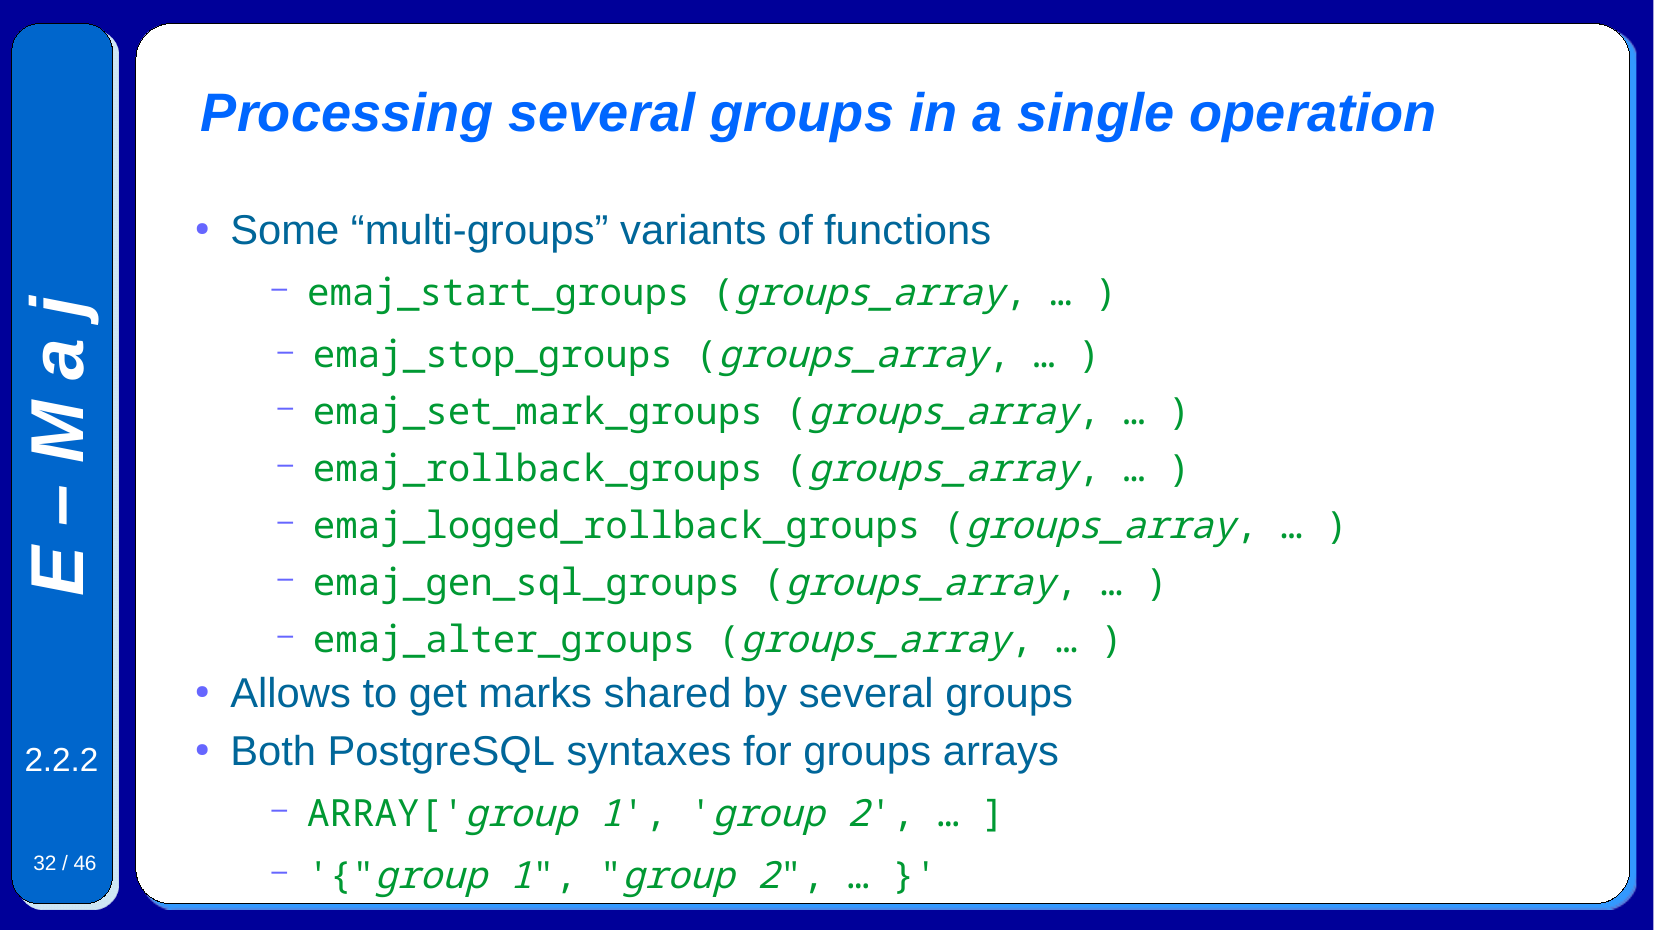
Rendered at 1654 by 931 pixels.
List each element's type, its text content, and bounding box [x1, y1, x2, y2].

list Some “multi-groups” variants of functions emaj_start_groups (groups_array, … ) emaj_stop_groups (groups_array, … ) emaj_set_mark_groups (groups_array, … ) emaj_rollback_groups (groups_array, … ) emaj_logged_rollback_groups (groups_array, … ) emaj_gen_sql_groups (groups_array, … ) emaj_alter_groups (groups_array, … ) Allows to get marks shared by several groups Both PostgreSQL syntaxes for groups arrays ARRAY['group 1', 'group 2', … ] '{"group 1", "group 2", … }' [177, 206, 1587, 862]
title Processing several groups in a single operation [200, 34, 1575, 191]
